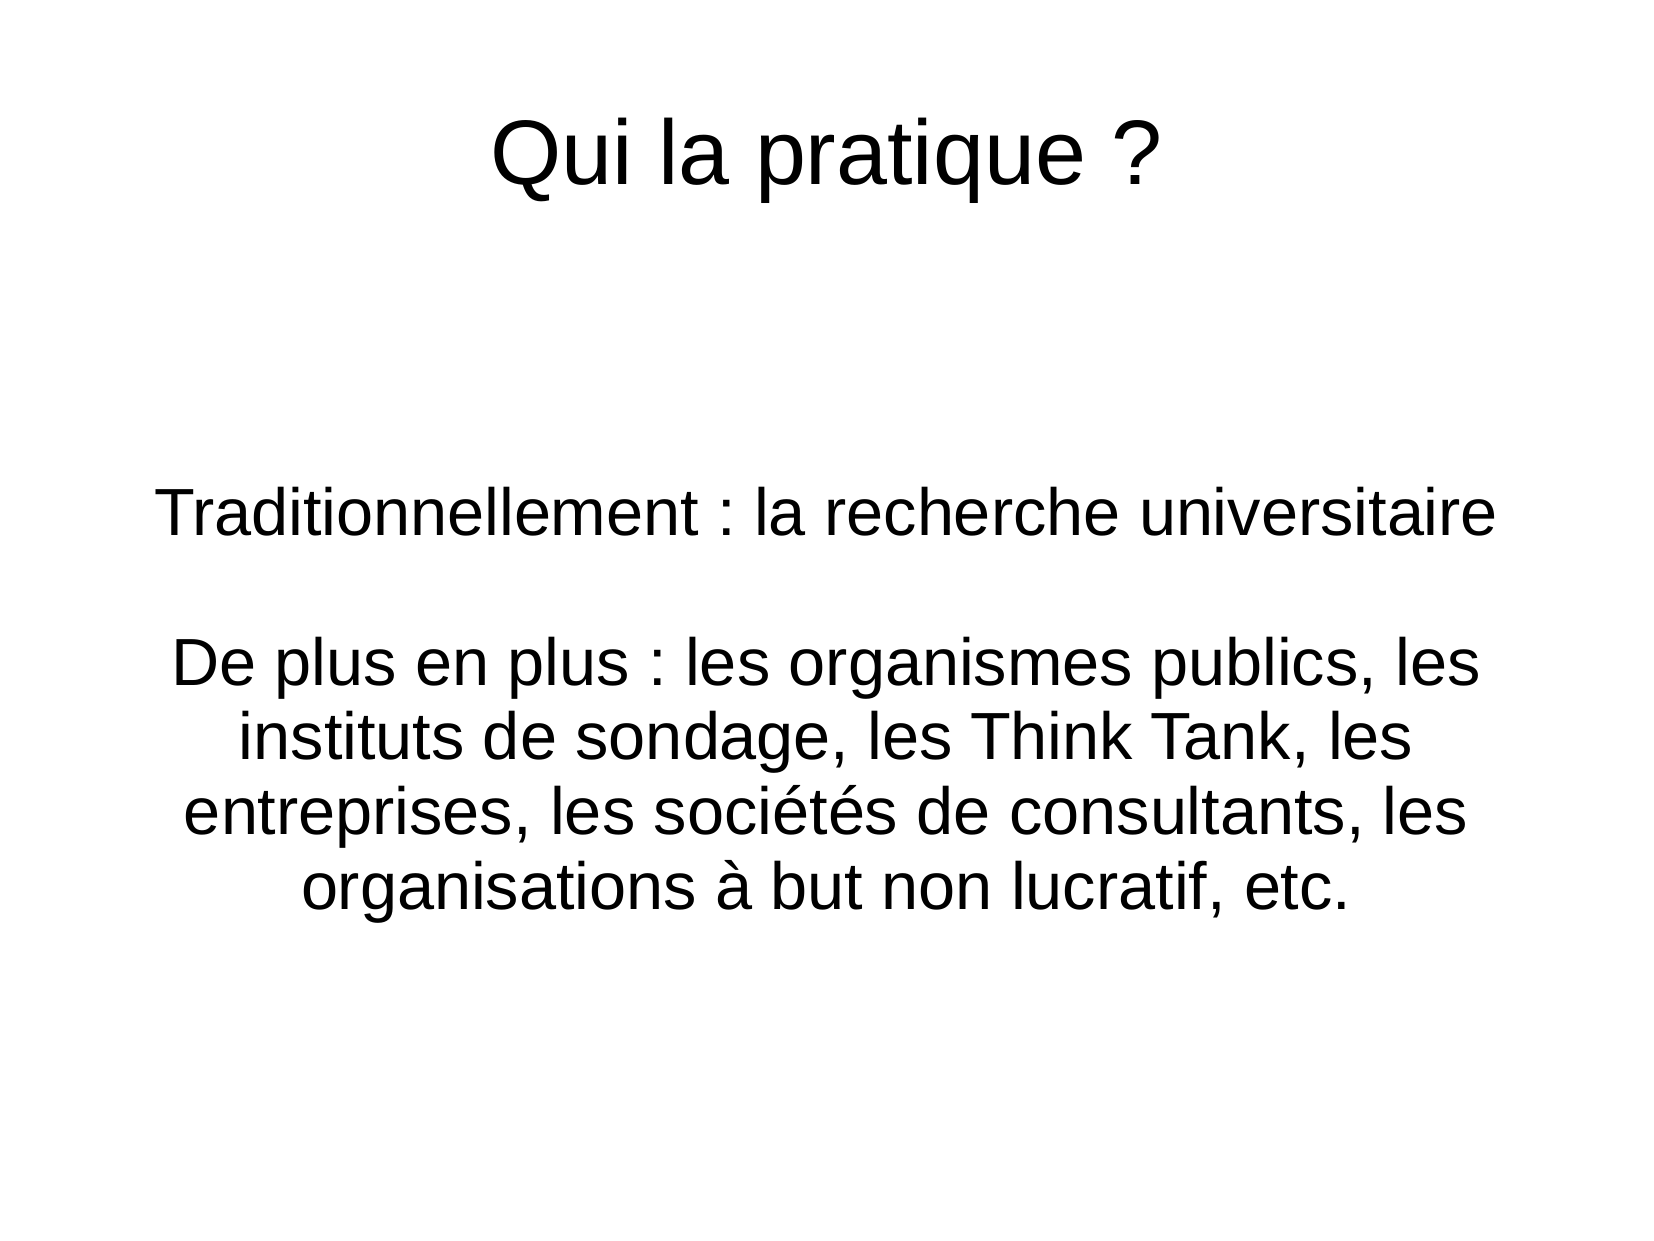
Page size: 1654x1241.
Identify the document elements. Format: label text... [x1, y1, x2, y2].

title Qui la pratique ? [82, 56, 1571, 250]
subtitle Traditionnellement : la recherche universitaire De plus en plus : les organismes publics, les instituts de sondage, les Think Tank, les entreprises, les sociétés de consultants, les organisations à but non lucratif, etc. [82, 297, 1571, 1102]
